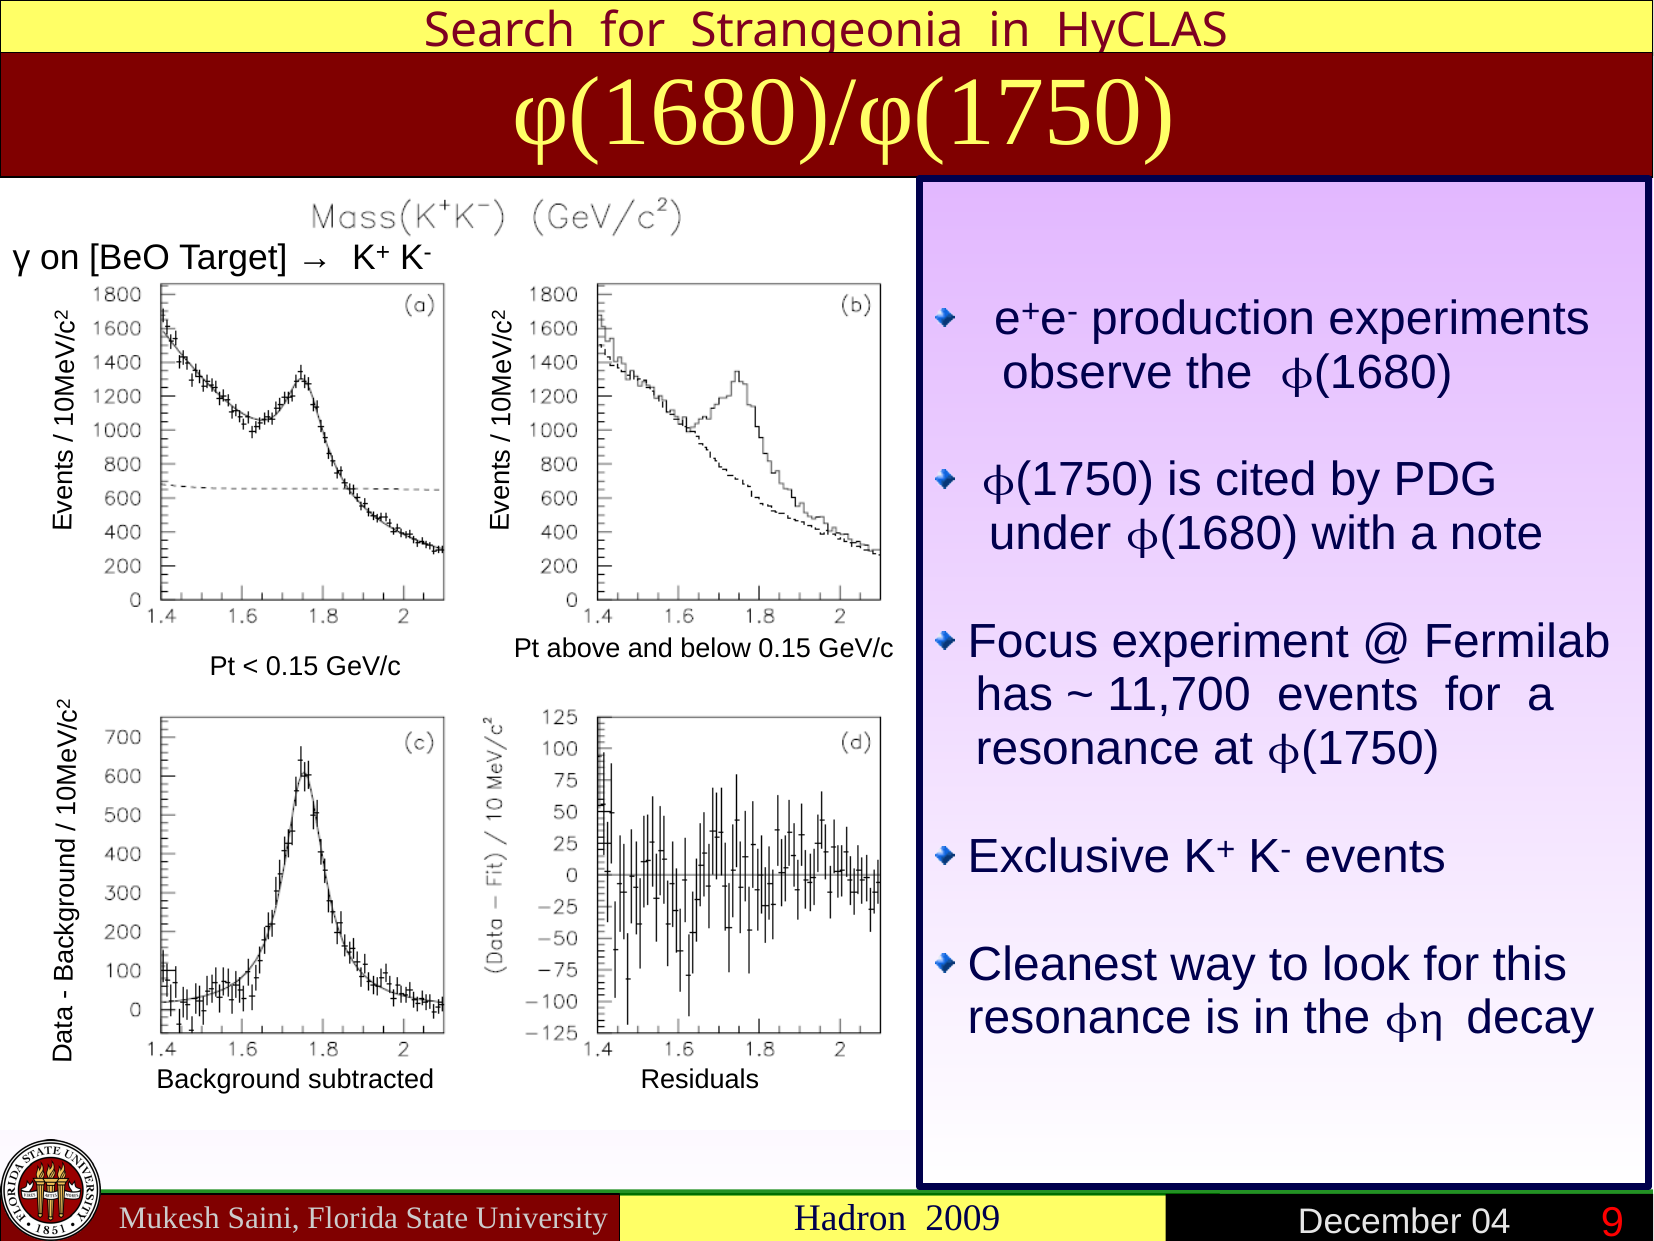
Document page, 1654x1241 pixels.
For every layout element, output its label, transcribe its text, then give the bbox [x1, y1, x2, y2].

picture [0, 178, 919, 1130]
text_box e+e- production experiments observe the (1680) (1750) is cited by PDG under (1680) with a note Focus experiment @ Fermilab has ~ 11,700 events for a resonance at (1750) Exclusive K+ K- events Cleanest way to look for this resonance is in the  decay [918, 281, 1629, 1153]
text_box Pt < 0.15 GeV/c [194, 643, 465, 689]
text_box γ on [BeO Target] → K+ K- [0, 230, 485, 286]
text_box Events / 10MeV/c2 [476, 276, 527, 547]
text_box [919, 178, 1649, 1187]
text_box Residuals [625, 1056, 896, 1102]
text_box Background subtracted [141, 1056, 475, 1102]
text_box Pt above and below 0.15 GeV/c [499, 625, 914, 671]
text_box Events / 10MeV/c2 [39, 286, 89, 547]
title φ(1680)/φ(1750) [95, 57, 1558, 167]
text_box Data - Background / 10MeV/c2 [39, 676, 91, 1079]
picture [0, 1139, 101, 1241]
